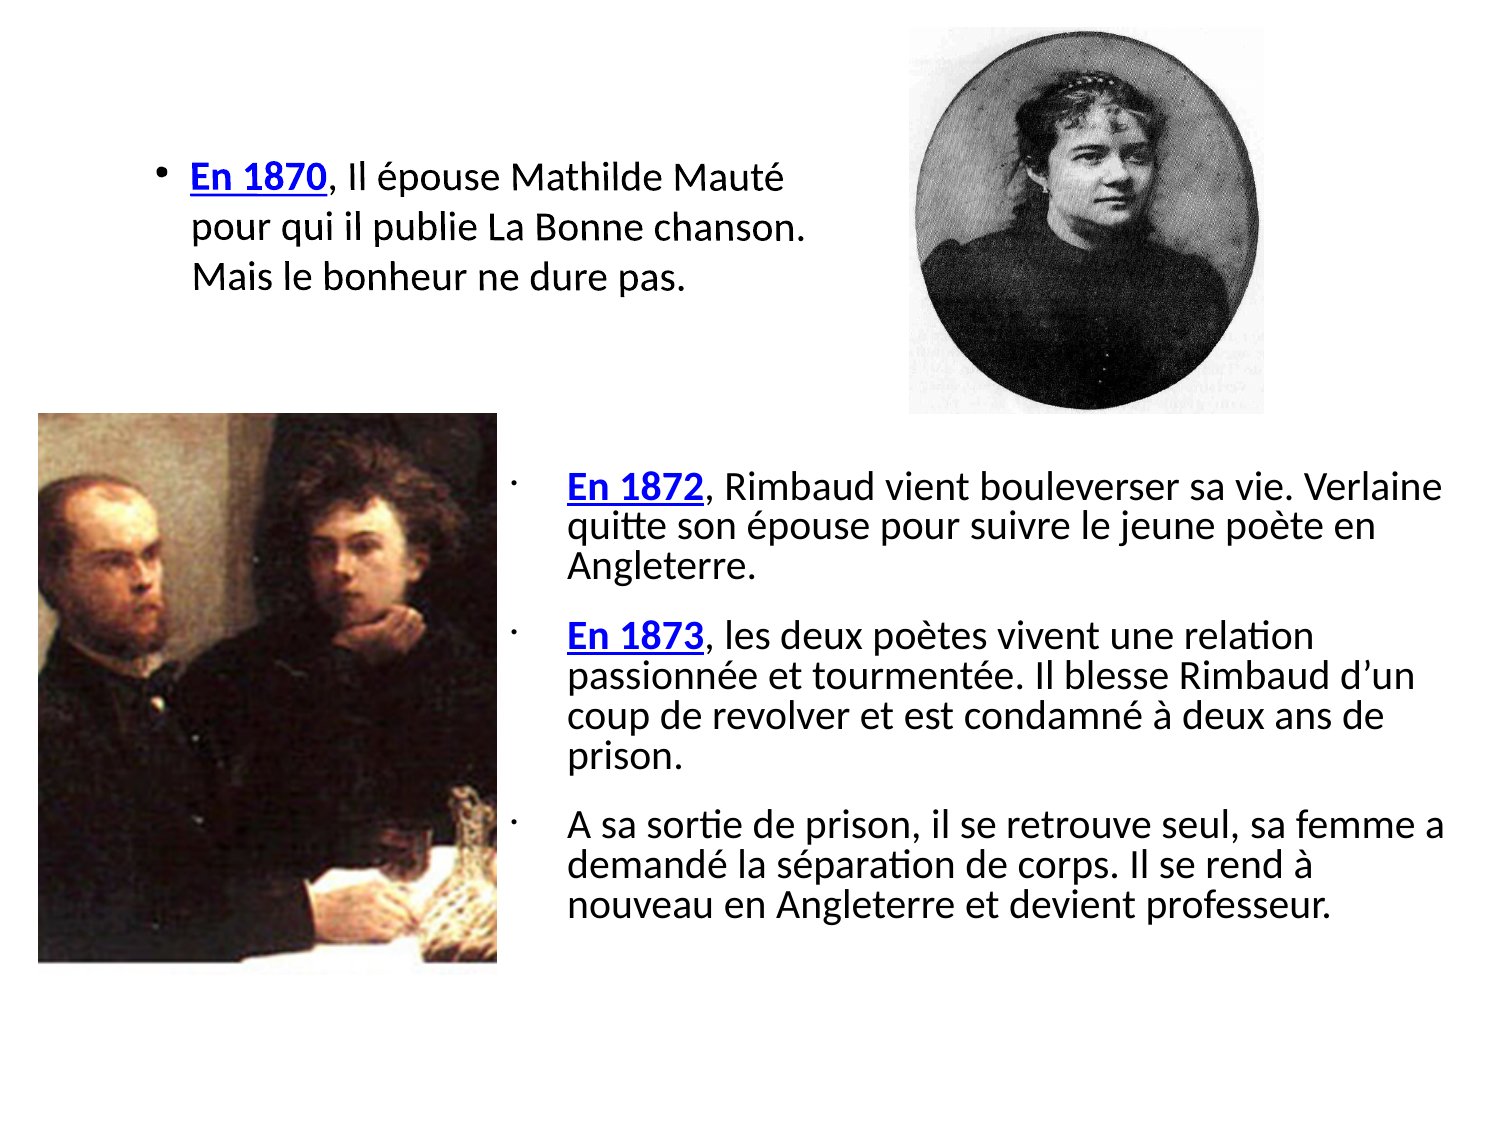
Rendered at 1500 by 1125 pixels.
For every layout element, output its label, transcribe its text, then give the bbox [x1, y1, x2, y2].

list En 1872, Rimbaud vient bouleverser sa vie. Verlaine quitte son épouse pour suivre le jeune poète en Angleterre. En 1873, les deux poètes vivent une relation passionnée et tourmentée. Il blesse Rimbaud d’un coup de revolver et est condamné à deux ans de prison. A sa sortie de prison, il se retrouve seul, sa femme a demandé la séparation de corps. Il se rend à nouveau en Angleterre et devient professeur. [496, 460, 1477, 1016]
picture [38, 413, 497, 975]
text_box En 1870, Il épouse Mathilde Mauté pour qui il publie La Bonne chanson. Mais le bonheur ne dure pas. [139, 140, 886, 319]
picture [909, 27, 1264, 414]
